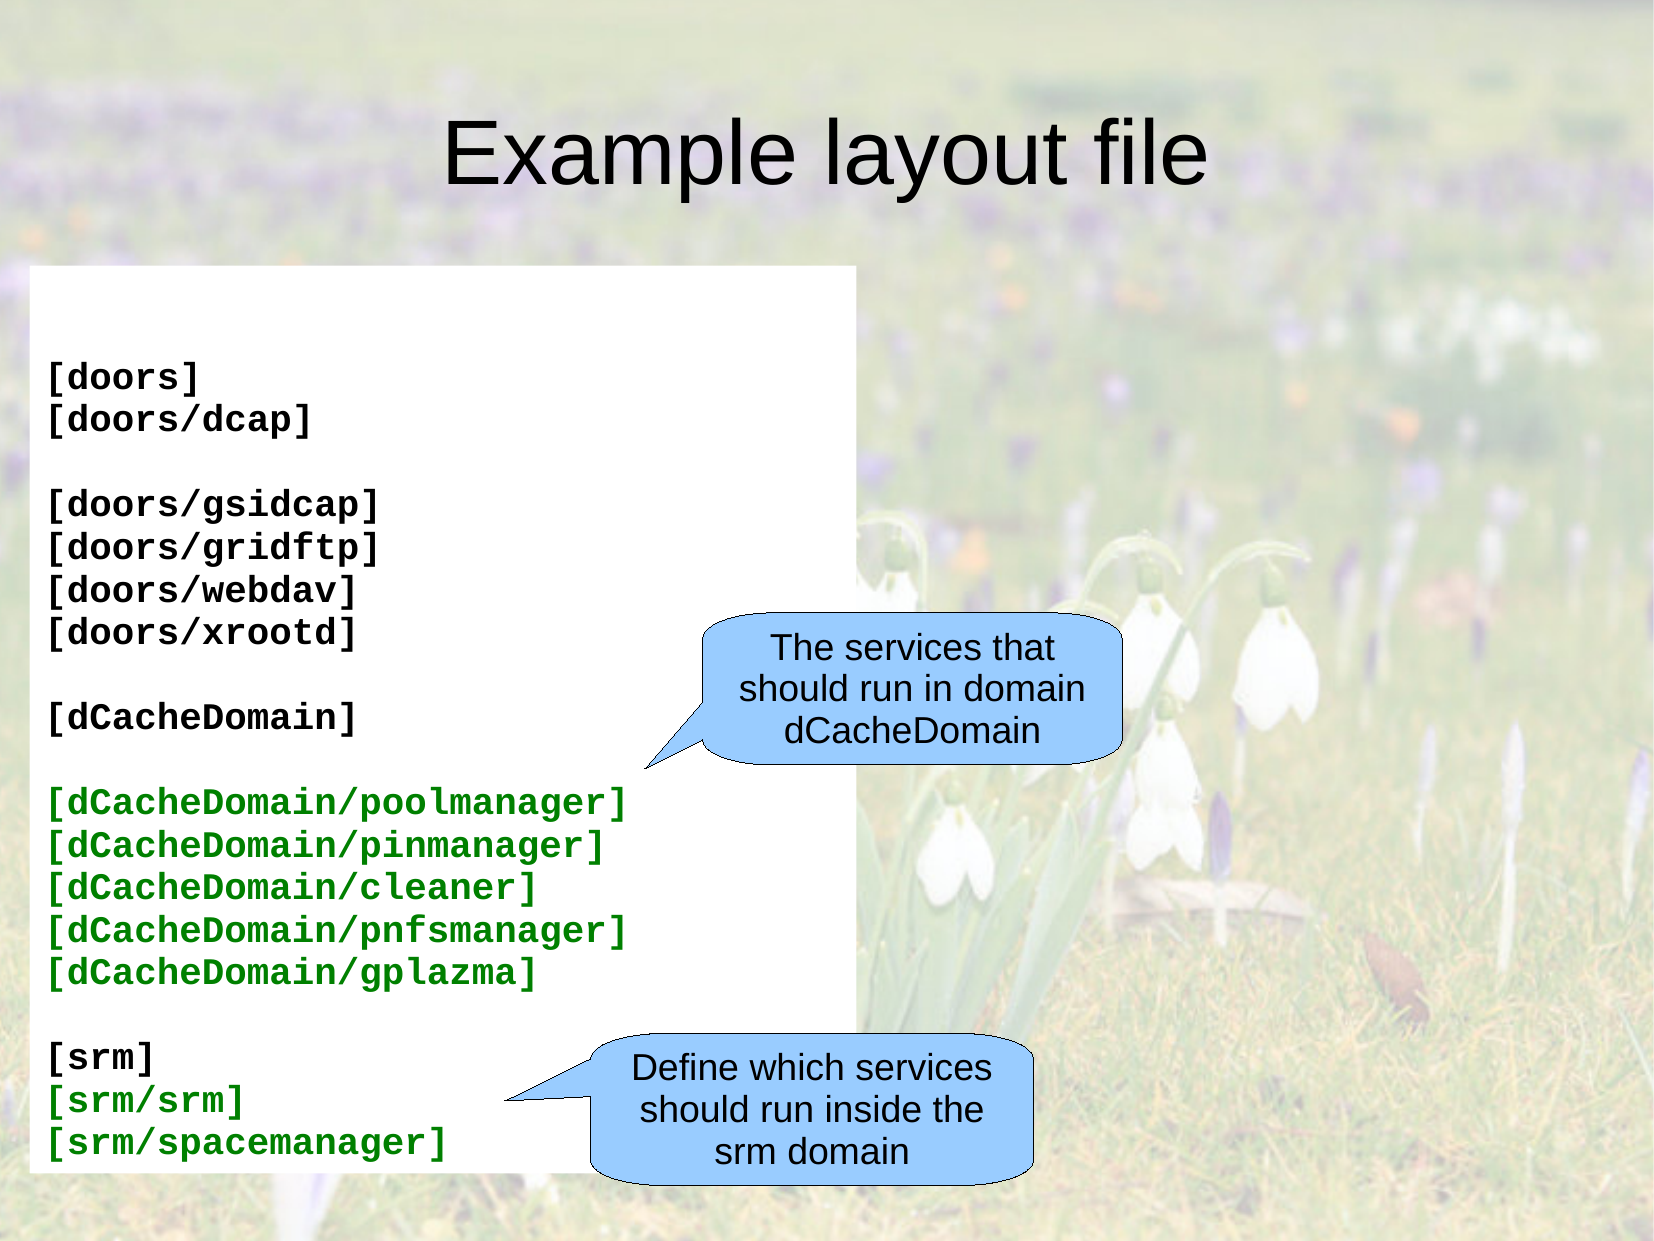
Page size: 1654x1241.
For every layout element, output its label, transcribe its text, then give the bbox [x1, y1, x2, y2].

title Example layout file [82, 49, 1571, 257]
text_box [doors] [doors/dcap] [doors/gsidcap] [doors/gridftp] [doors/webdav] [doors/xrootd] [dCacheDomain] [dCacheDomain/poolmanager] [dCacheDomain/pinmanager] [dCacheDomain/cleaner] [dCacheDomain/pnfsmanager] [dCacheDomain/gplazma] [srm] [srm/srm] [srm/spacemanager] [29, 265, 857, 1174]
text_box The services that should run in domain dCacheDomain [644, 612, 1123, 769]
picture [0, 0, 1654, 1241]
text_box Define which services should run inside the srm domain [504, 1033, 1034, 1186]
